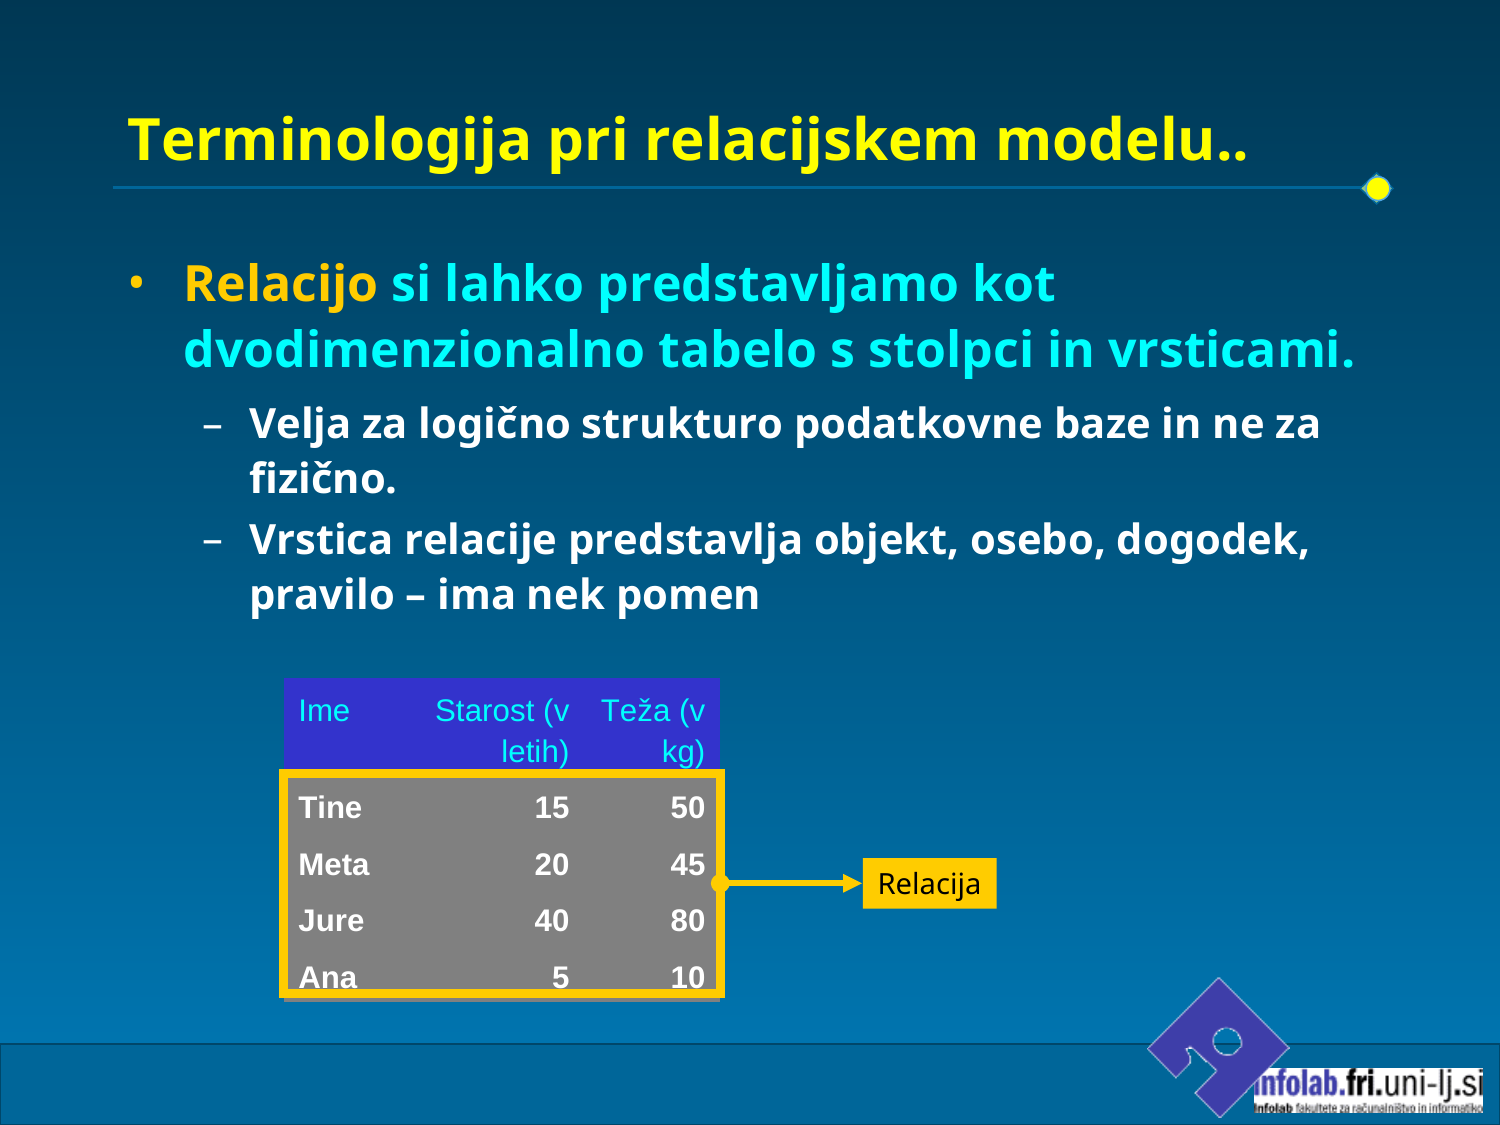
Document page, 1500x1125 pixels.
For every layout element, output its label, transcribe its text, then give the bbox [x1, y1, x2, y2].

table_cell 5 [419, 946, 584, 989]
table_header Ime [284, 678, 419, 769]
picture [1149, 978, 1482, 1117]
table_cell Meta [288, 833, 419, 889]
table_cell 10 [584, 946, 716, 989]
table_cell 80 [584, 889, 716, 946]
title Terminologija pri relacijskem modelu.. [112, 94, 1388, 181]
table_cell 5 [419, 998, 584, 1002]
table_cell Tine [288, 778, 419, 833]
table_cell 10 [584, 998, 720, 1002]
table_cell 15 [419, 778, 584, 833]
text_box Relacija [862, 858, 997, 909]
table_cell Jure [288, 889, 419, 946]
list Relacijo si lahko predstavljamo kot dvodimenzionalno tabelo s stolpci in vrsticami. Velja za logično strukturo podatkovne baze in ne za fizično. Vrstica relacije predstavlja objekt, osebo, dogodek, pravilo – ima nek pomen [112, 237, 1388, 963]
table_header Teža (v kg) [584, 678, 720, 769]
table_cell 40 [419, 889, 584, 946]
table_cell 20 [419, 833, 584, 889]
table_cell 45 [584, 833, 716, 889]
table_header Starost (v letih) [419, 678, 584, 769]
table_cell Ana [284, 998, 419, 1002]
table_cell Ana [288, 946, 419, 989]
table_cell 50 [584, 778, 716, 833]
